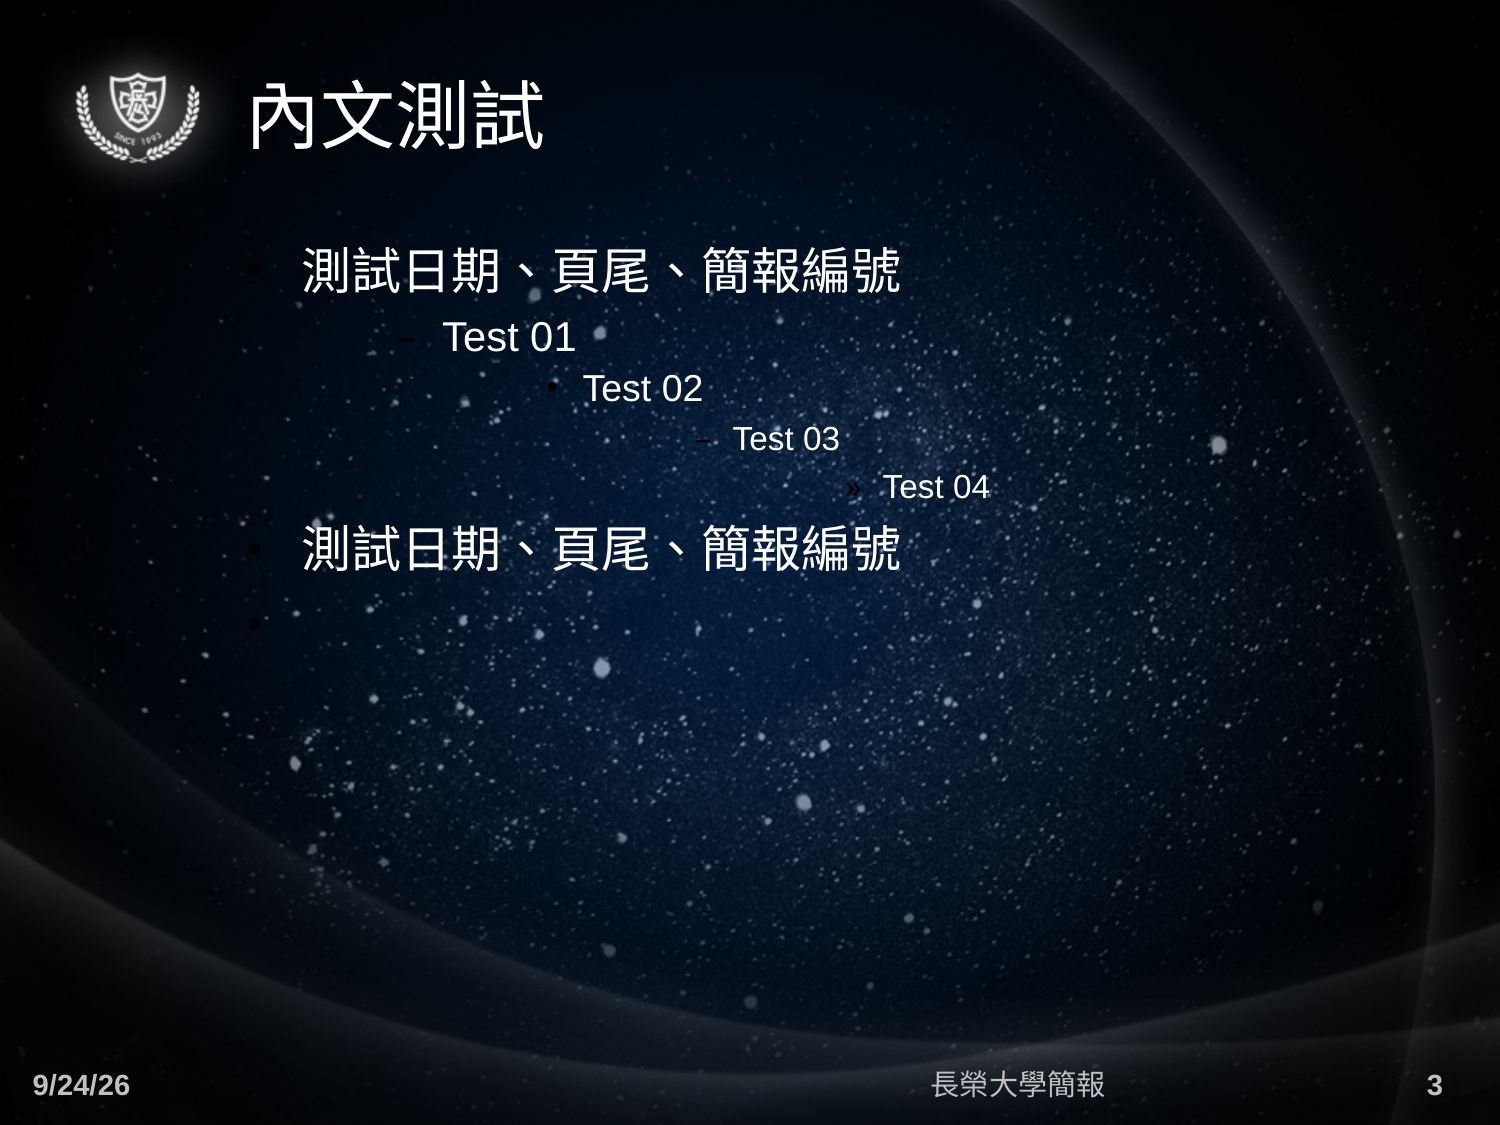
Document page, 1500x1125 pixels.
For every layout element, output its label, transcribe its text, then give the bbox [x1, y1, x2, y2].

text_box [1411, 1058, 1495, 1118]
list 測試日期、頁尾、簡報編號 Test 01 Test 02 Test 03 Test 04 測試日期、頁尾、簡報編號 [230, 231, 1426, 1012]
title 內文測試 [230, 42, 1424, 185]
text_box [17, 1058, 367, 1119]
text_box 長榮大學簡報 [915, 1058, 1411, 1118]
